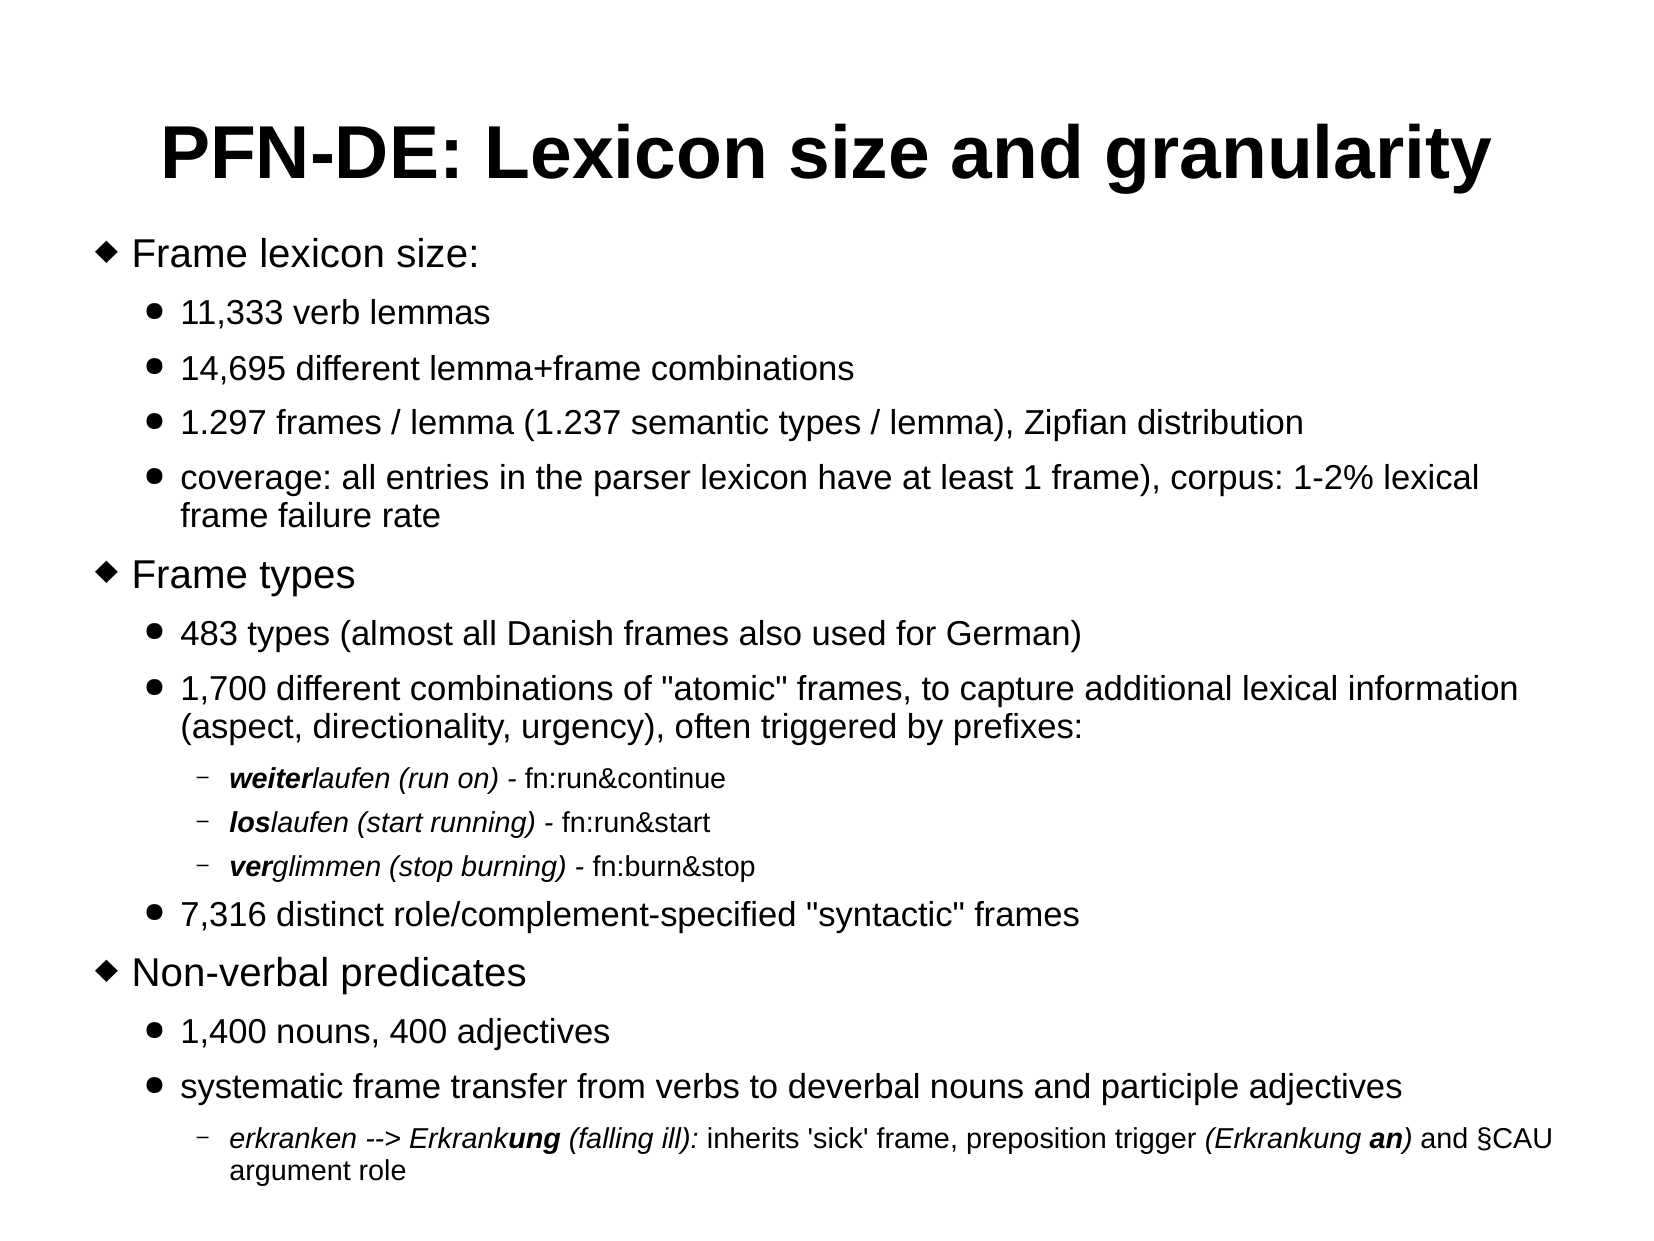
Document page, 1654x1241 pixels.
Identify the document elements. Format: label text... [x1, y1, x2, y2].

list Frame lexicon size: 11,333 verb lemmas 14,695 different lemma+frame combinations 1.297 frames / lemma (1.237 semantic types / lemma), Zipfian distribution coverage: all entries in the parser lexicon have at least 1 frame), corpus: 1-2% lexical frame failure rate Frame types 483 types (almost all Danish frames also used for German) 1,700 different combinations of "atomic" frames, to capture additional lexical information (aspect, directionality, urgency), often triggered by prefixes: weiterlaufen (run on) - fn:run&continue loslaufen (start running) - fn:run&start verglimmen (stop burning) - fn:burn&stop 7,316 distinct role/complement-specified "syntactic" frames Non-verbal predicates 1,400 nouns, 400 adjectives systematic frame transfer from verbs to deverbal nouns and participle adjectives erkranken --> Erkrankung (falling ill): inherits 'sick' frame, preposition trigger (Erkrankung an) and §CAU argument role [82, 231, 1571, 1201]
title PFN-DE: Lexicon size and granularity [82, 56, 1571, 231]
